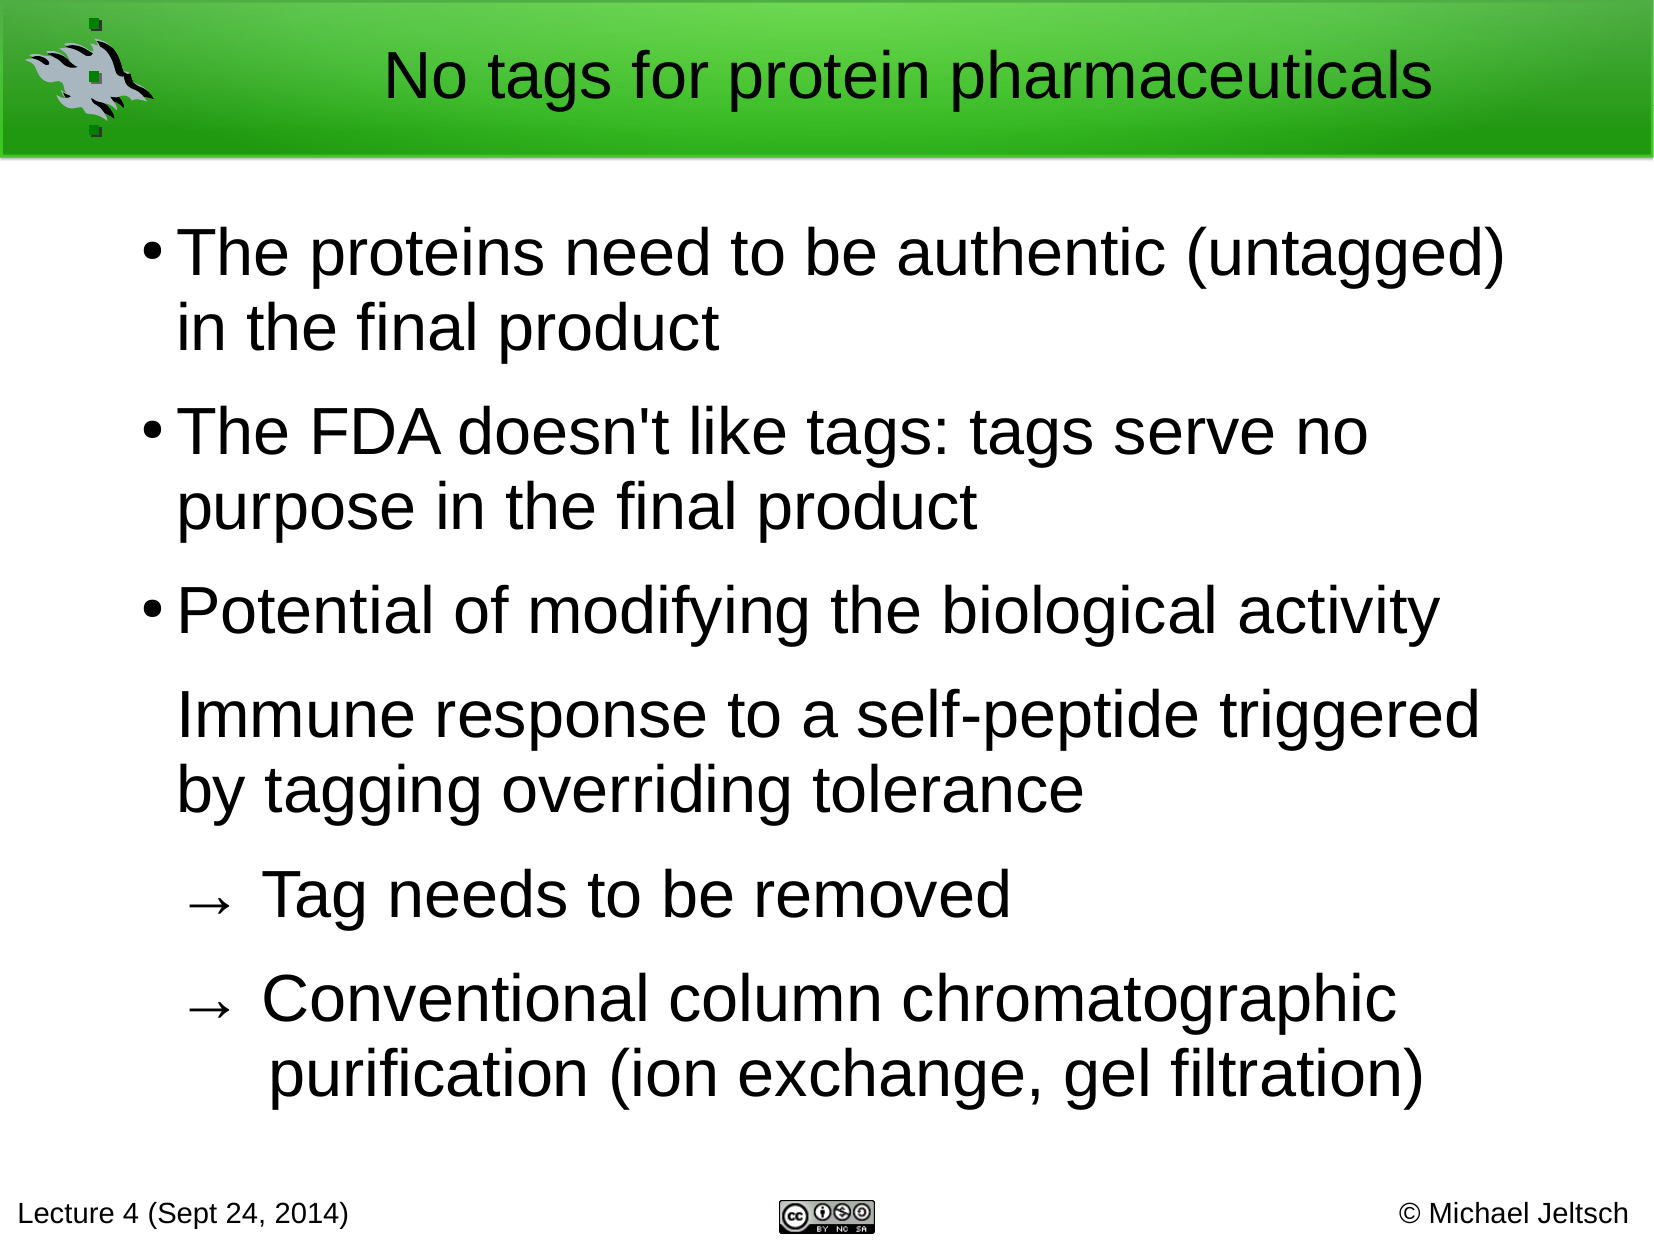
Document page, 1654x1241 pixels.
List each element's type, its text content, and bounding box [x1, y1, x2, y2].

text_box The proteins need to be authentic (untagged) in the final product The FDA doesn't like tags: tags serve no purpose in the final product Potential of modifying the biological activity Immune response to a self-peptide triggered by tagging overriding tolerance → Tag needs to be removed → Conventional column chromatographic purification (ion exchange, gel filtration) [125, 207, 1581, 1116]
picture [779, 1200, 875, 1234]
title No tags for protein pharmaceuticals [289, 30, 1531, 121]
title [112, 99, 1388, 288]
